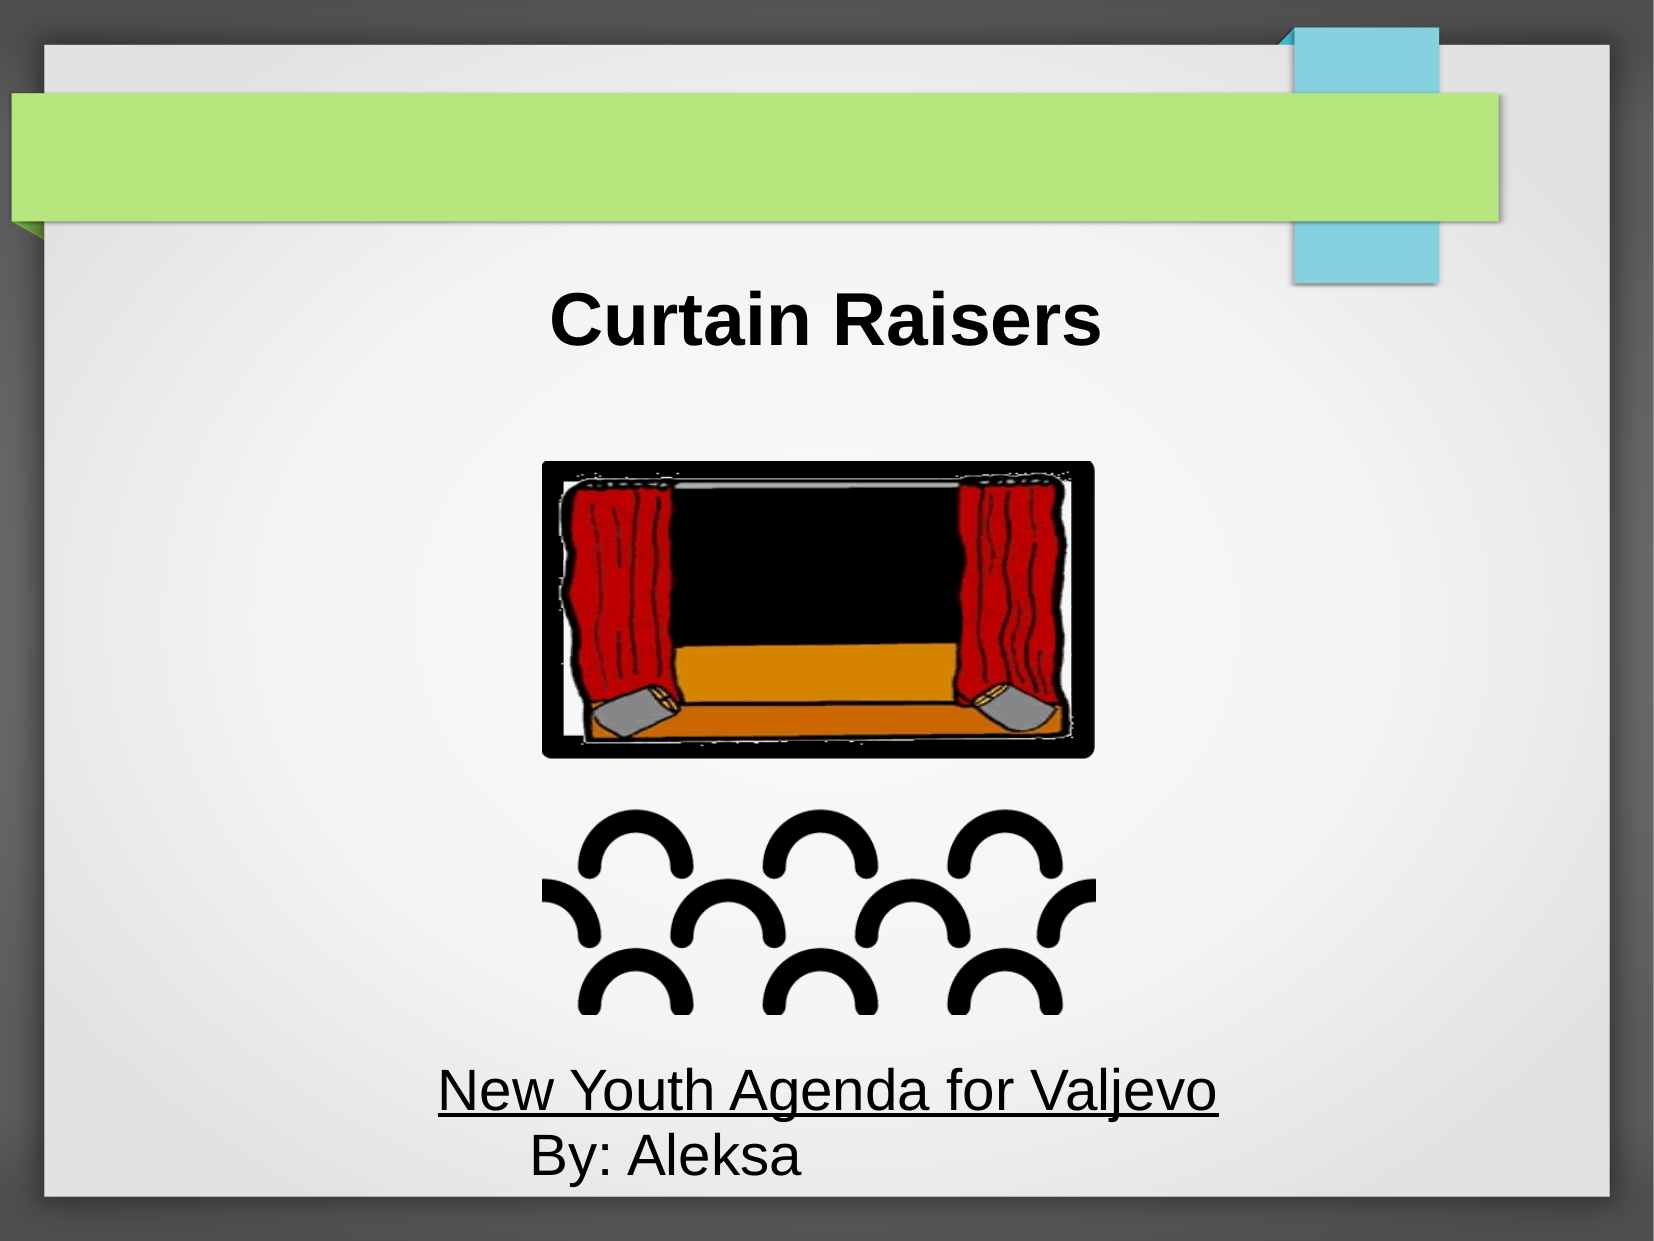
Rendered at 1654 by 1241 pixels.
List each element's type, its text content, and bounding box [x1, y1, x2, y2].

text_box New Youth Agenda for Valjevo By: Aleksa [255, 1050, 1426, 1195]
picture [0, 0, 1654, 1241]
subtitle Curtain Raisers [82, 276, 1571, 1033]
